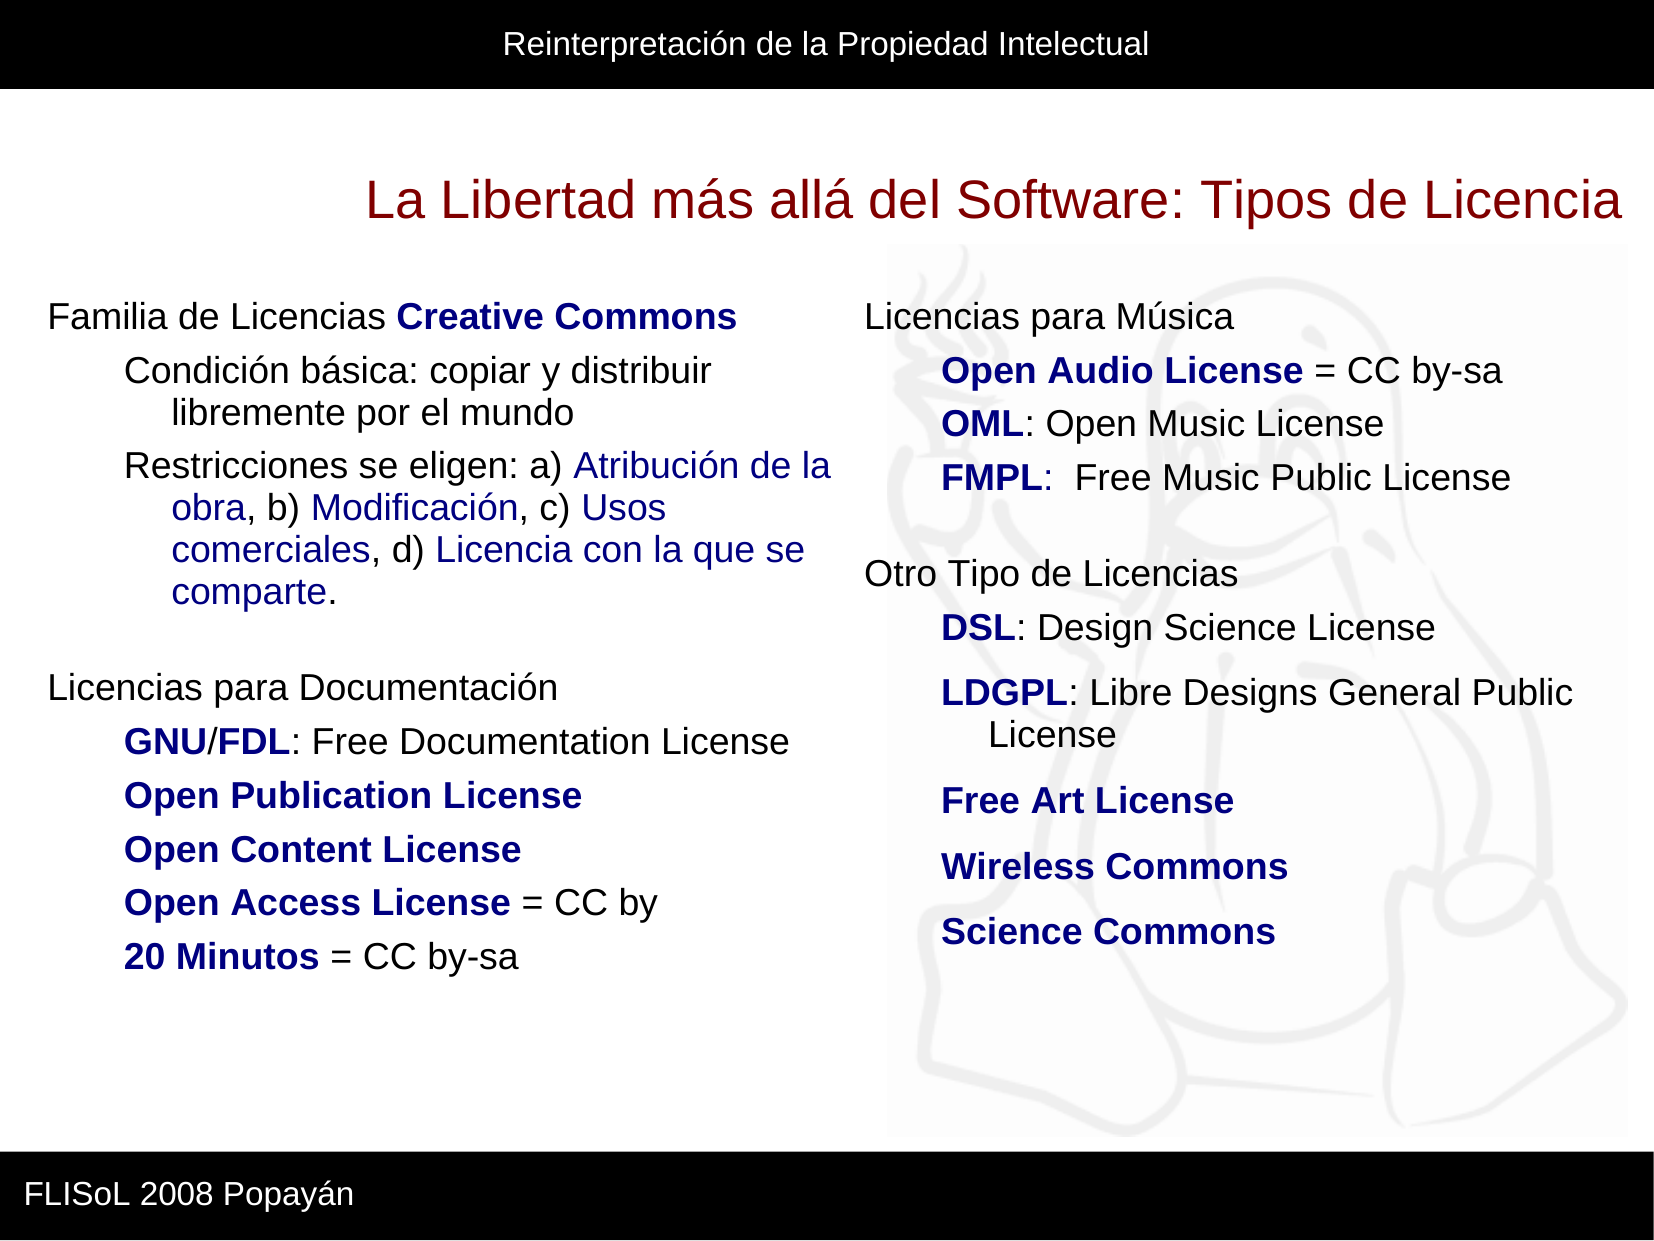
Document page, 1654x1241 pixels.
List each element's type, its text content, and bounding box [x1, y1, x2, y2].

list Licencias para Música Open Audio License = CC by-sa OML: Open Music License FMPL: Free Music Public License Otro Tipo de Licencias DSL: Design Science License LDGPL: Libre Designs General Public License Free Art License Wireless Commons Science Commons [846, 295, 1625, 1122]
title La Libertad más allá del Software: Tipos de Licencia [147, 147, 1625, 252]
picture [887, 244, 1628, 1137]
list Familia de Licencias Creative Commons Condición básica: copiar y distribuir libremente por el mundo Restricciones se eligen: a) Atribución de la obra, b) Modificación, c) Usos comerciales, d) Licencia con la que se comparte. Licencias para Documentación GNU/FDL: Free Documentation License Open Publication License Open Content License Open Access License = CC by 20 Minutos = CC by-sa [29, 295, 842, 1122]
